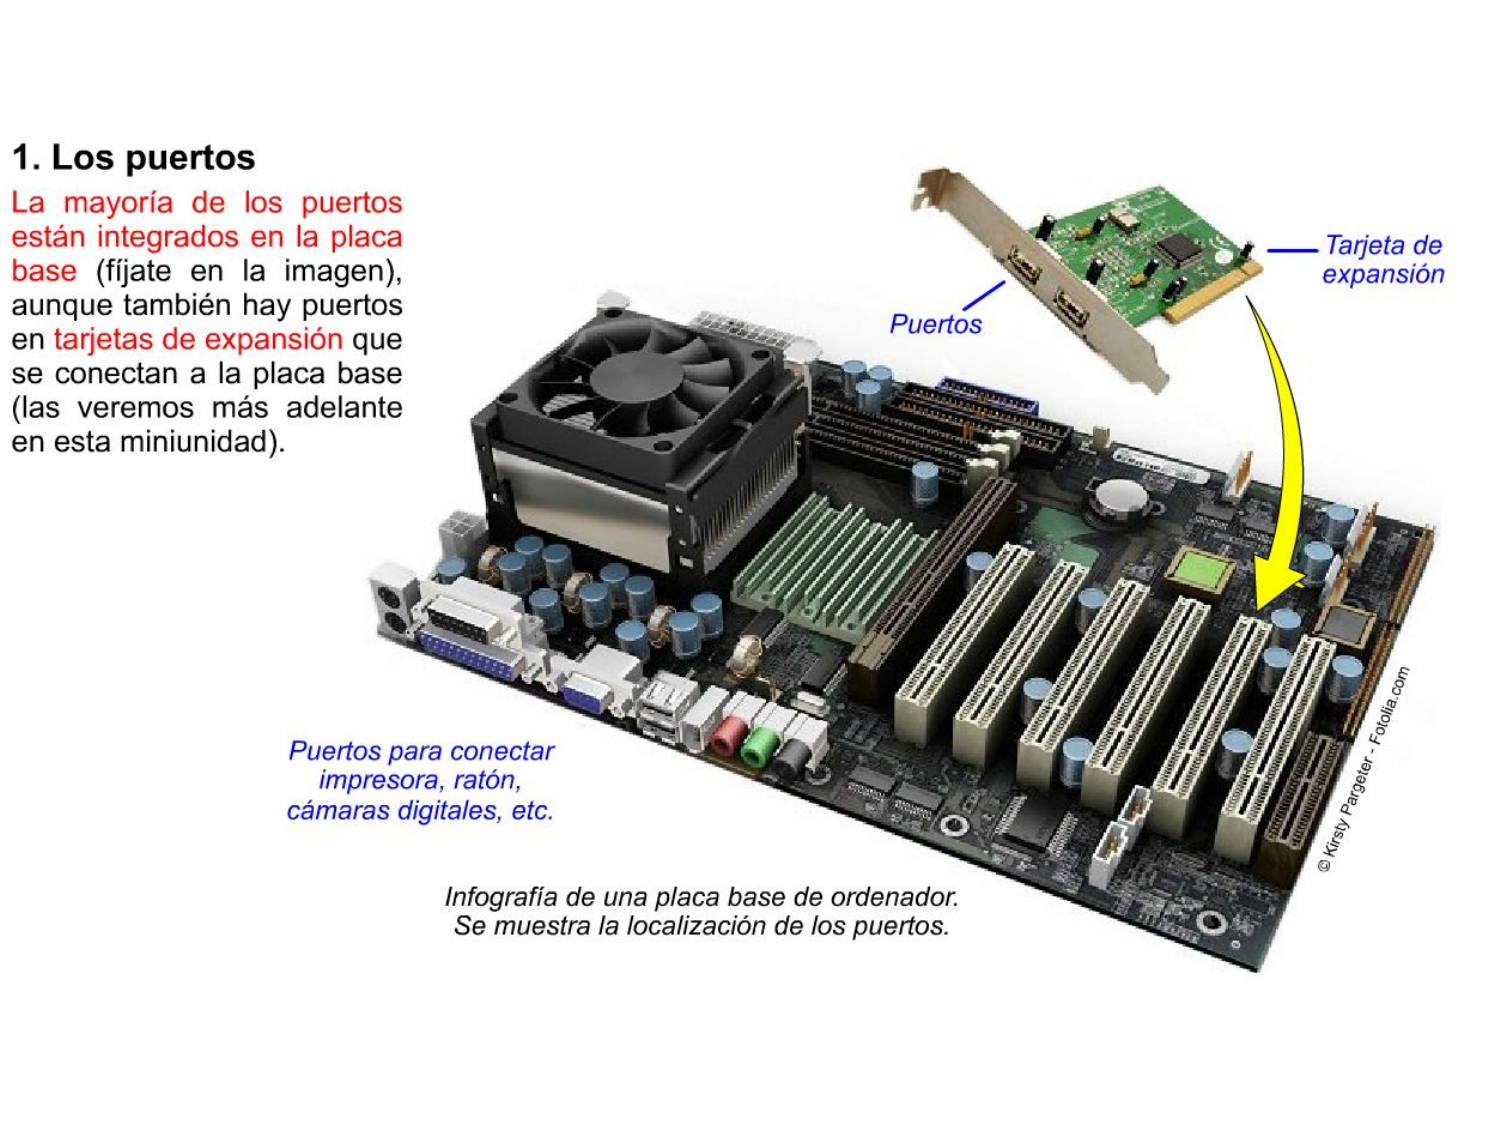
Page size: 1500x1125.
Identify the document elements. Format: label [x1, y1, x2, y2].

picture [0, 128, 1500, 997]
